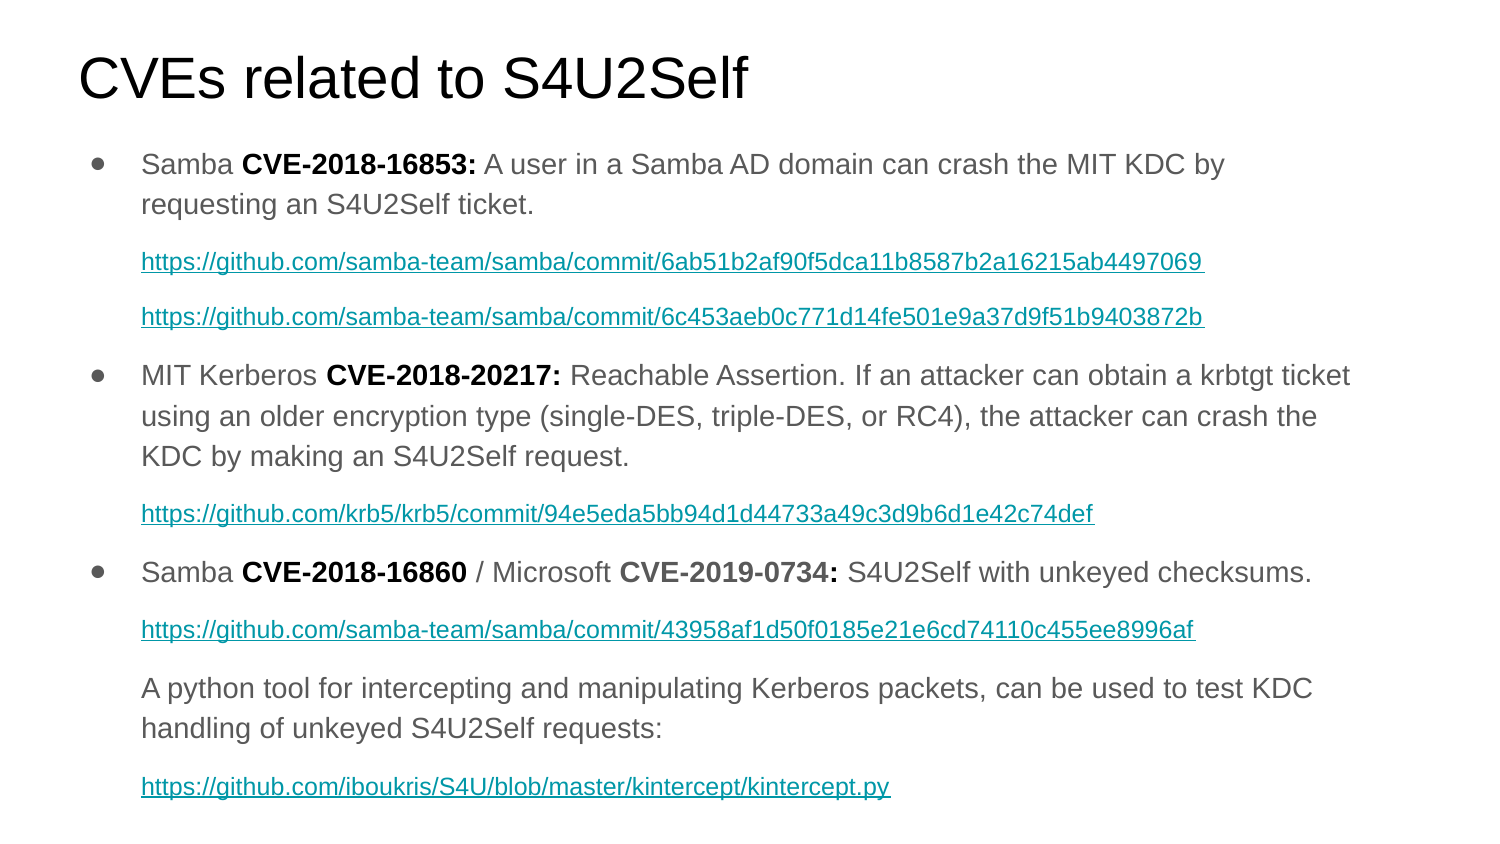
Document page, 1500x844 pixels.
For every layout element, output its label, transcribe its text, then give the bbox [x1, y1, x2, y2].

list Samba CVE-2018-16853: A user in a Samba AD domain can crash the MIT KDC by requesting an S4U2Self ticket. https://github.com/samba-team/samba/commit/6ab51b2af90f5dca11b8587b2a16215ab4497069 https://github.com/samba-team/samba/commit/6c453aeb0c771d14fe501e9a37d9f51b9403872b MIT Kerberos CVE-2018-20217: Reachable Assertion. If an attacker can obtain a krbtgt ticket using an older encryption type (single-DES, triple-DES, or RC4), the attacker can crash the KDC by making an S4U2Self request. https://github.com/krb5/krb5/commit/94e5eda5bb94d1d44733a49c3d9b6d1e42c74def Samba CVE-2018-16860 / Microsoft CVE-2019-0734: S4U2Self with unkeyed checksums. https://github.com/samba-team/samba/commit/43958af1d50f0185e21e6cd74110c455ee8996af A python tool for intercepting and manipulating Kerberos packets, can be used to test KDC handling of unkeyed S4U2Self requests: https://github.com/iboukris/S4U/blob/master/kintercept/kintercept.py [51, 124, 1375, 813]
title CVEs related to S4U2Self [63, 24, 1461, 119]
